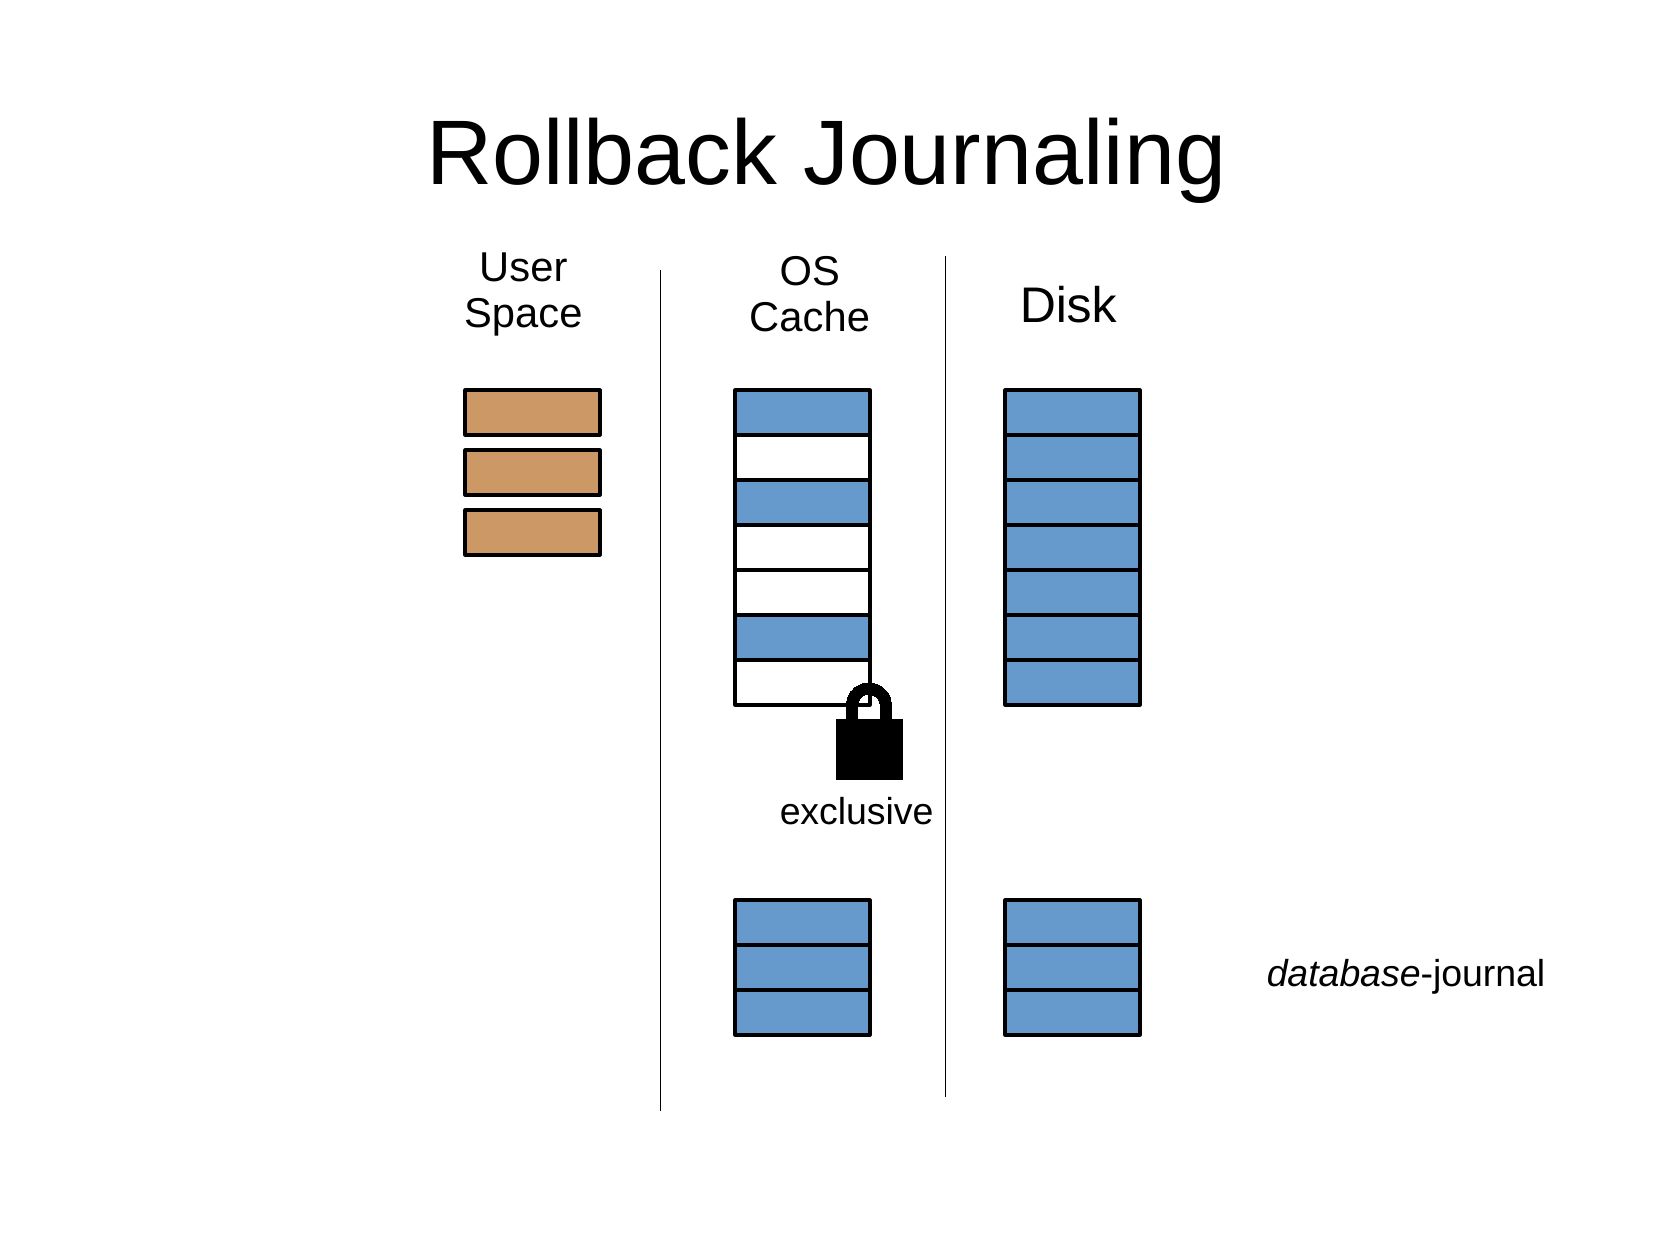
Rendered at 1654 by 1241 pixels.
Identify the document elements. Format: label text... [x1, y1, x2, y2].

text_box OS Cache [734, 240, 901, 349]
text_box [735, 900, 871, 1036]
text_box [1005, 390, 1141, 706]
text_box [465, 450, 601, 496]
text_box database-journal [1252, 945, 1561, 1002]
text_box User Space [449, 236, 616, 346]
text_box [465, 510, 601, 556]
title Rollback Journaling [82, 49, 1571, 257]
text_box exclusive [765, 783, 949, 841]
text_box [465, 390, 601, 436]
text_box [1005, 900, 1141, 1036]
text_box Disk [1005, 270, 1132, 342]
text_box [735, 390, 903, 780]
